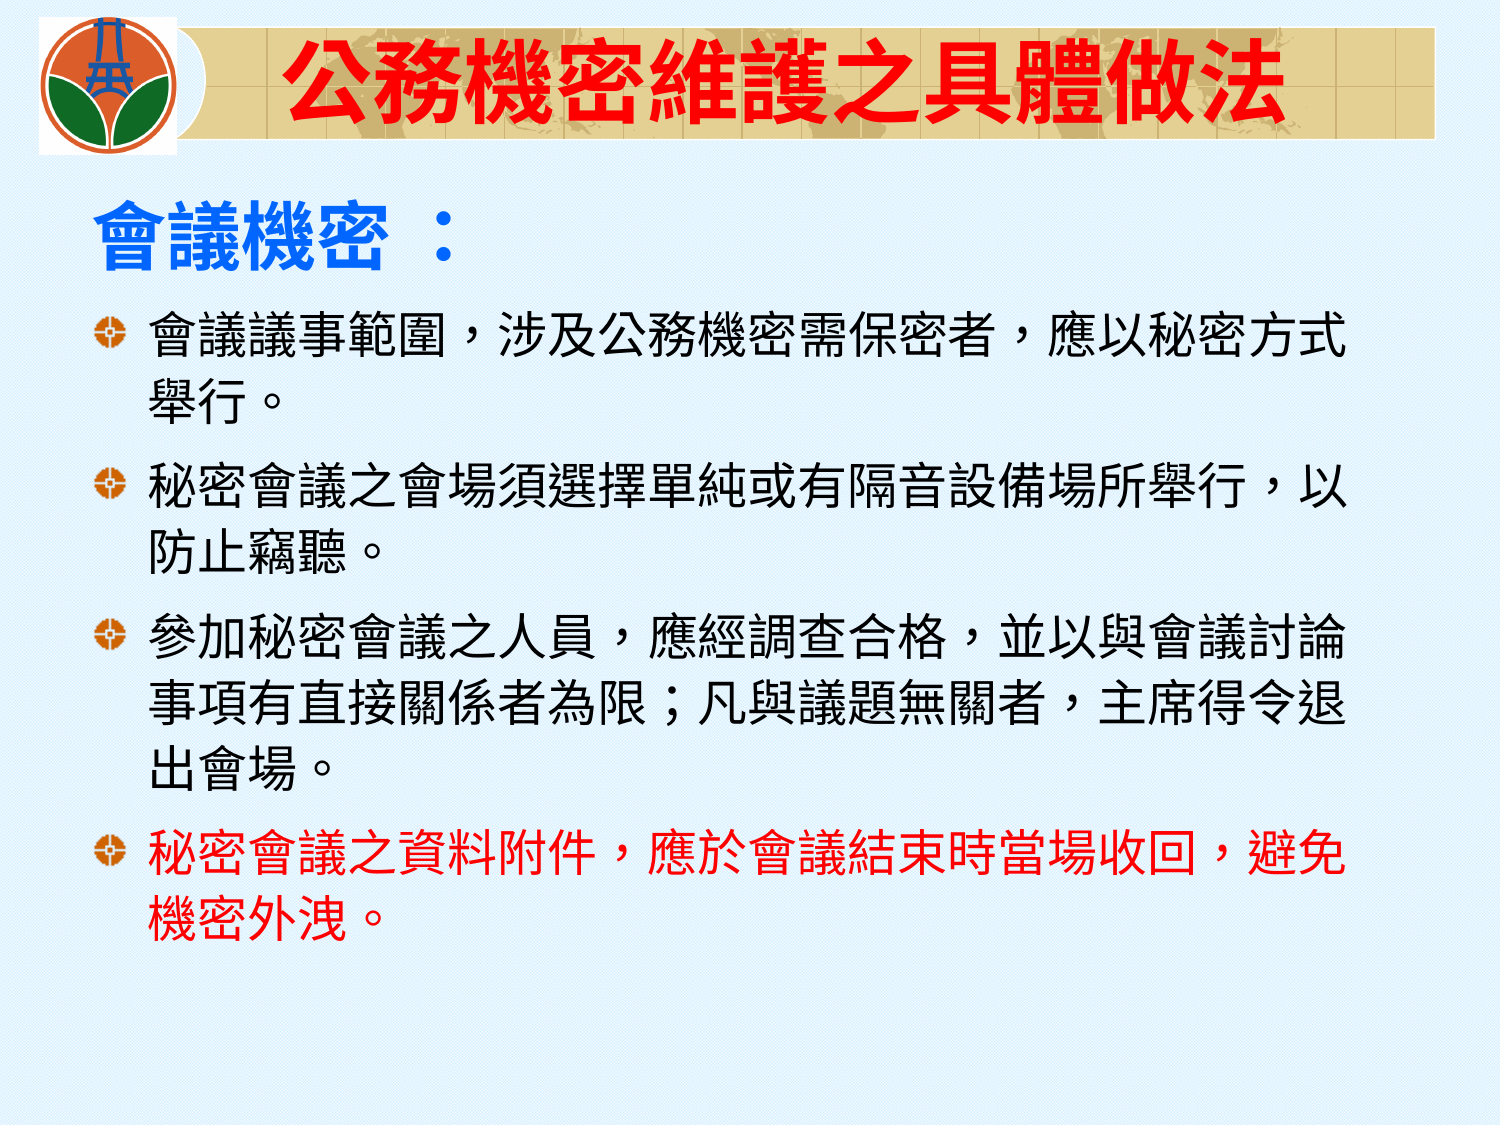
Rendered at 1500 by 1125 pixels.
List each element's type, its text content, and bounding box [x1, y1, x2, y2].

text_box 公務機密維護之具體做法 [265, 18, 1365, 141]
picture [0, 0, 1500, 1125]
list 會議機密 ： 會議議事範圍，涉及公務機密需保密者，應以秘密方式舉行。 秘密會議之會場須選擇單純或有隔音設備場所舉行，以防止竊聽。 參加秘密會議之人員，應經調查合格，並以與會議討論事項有直接關係者為限；凡與議題無關者，主席得令退出會場。 秘密會議之資料附件，應於會議結束時當場收回，避免機密外洩。 [76, 172, 1412, 1094]
